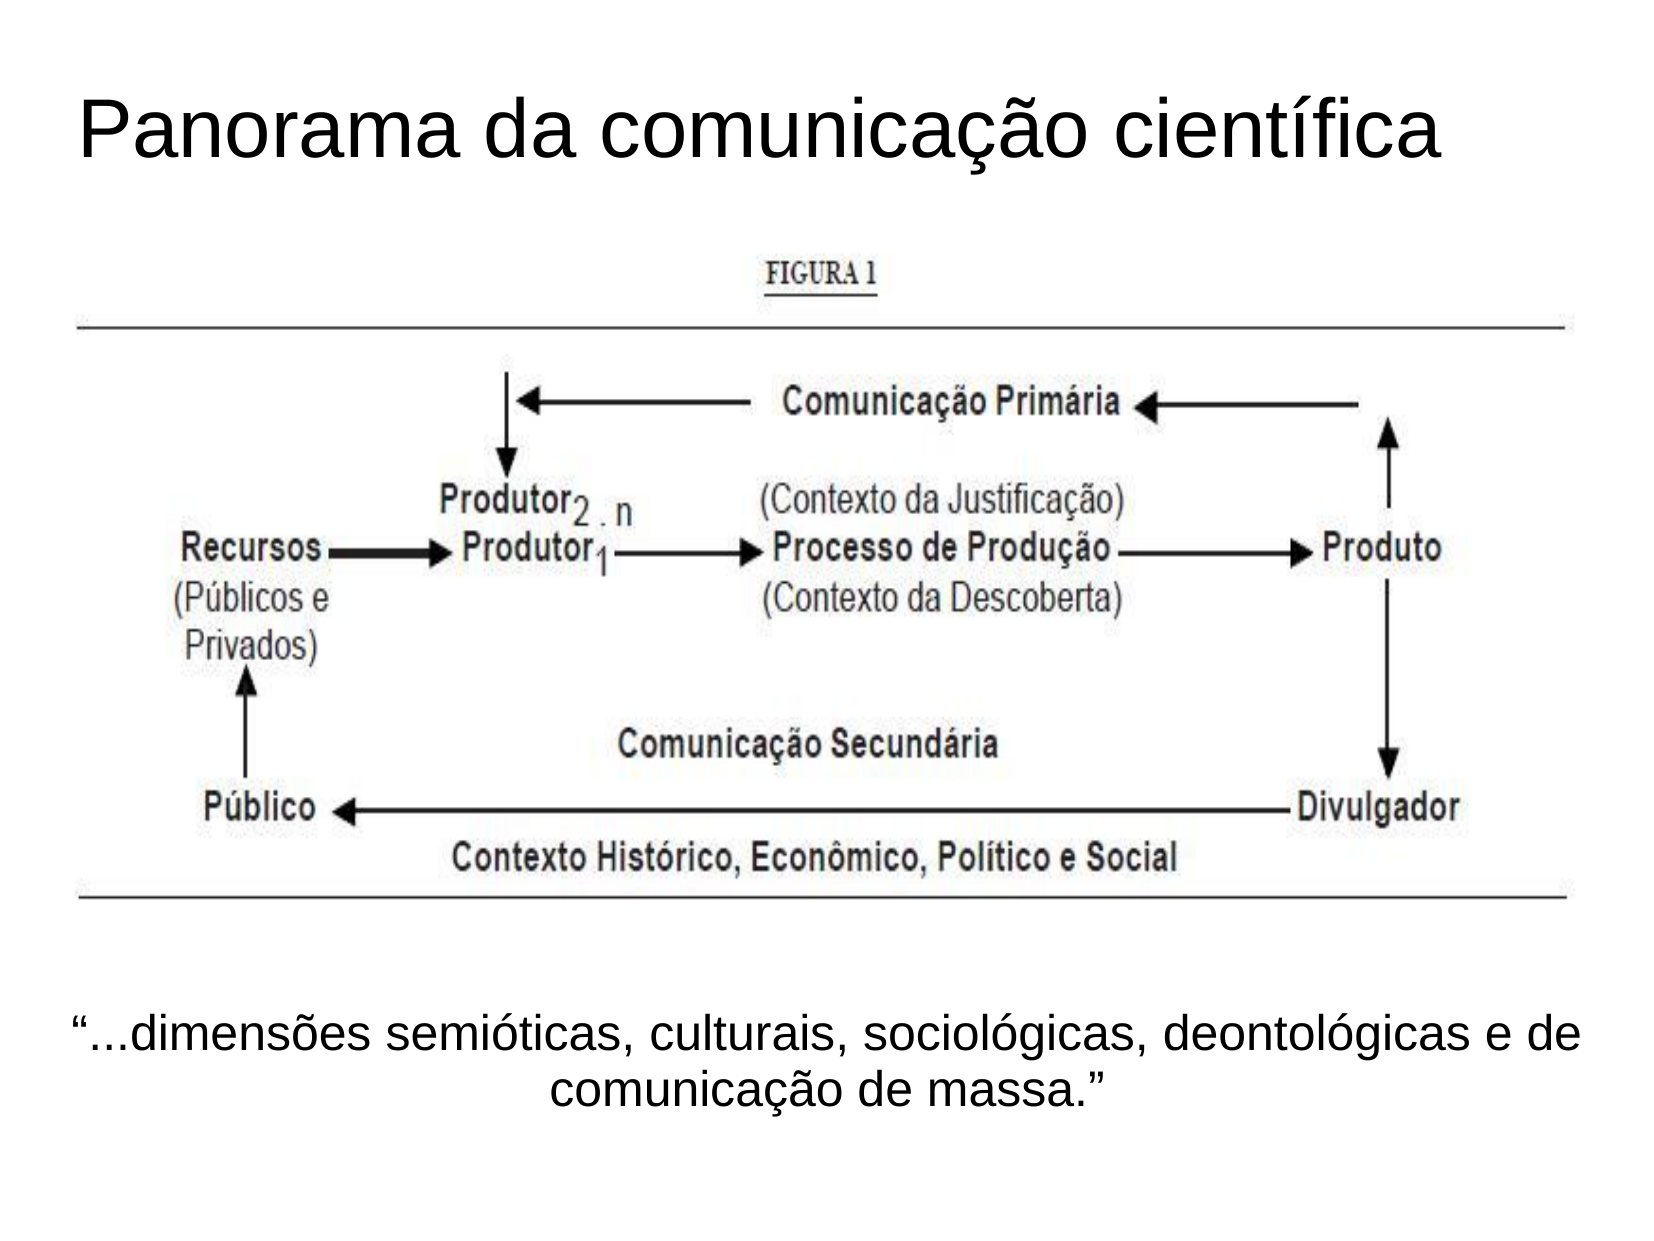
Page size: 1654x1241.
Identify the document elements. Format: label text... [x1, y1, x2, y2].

picture [45, 214, 1609, 970]
title Panorama da comunicação científica [35, 41, 1485, 207]
text_box “...dimensões semióticas, culturais, sociológicas, deontológicas e de comunicação de massa.” [177, 933, 1477, 1134]
